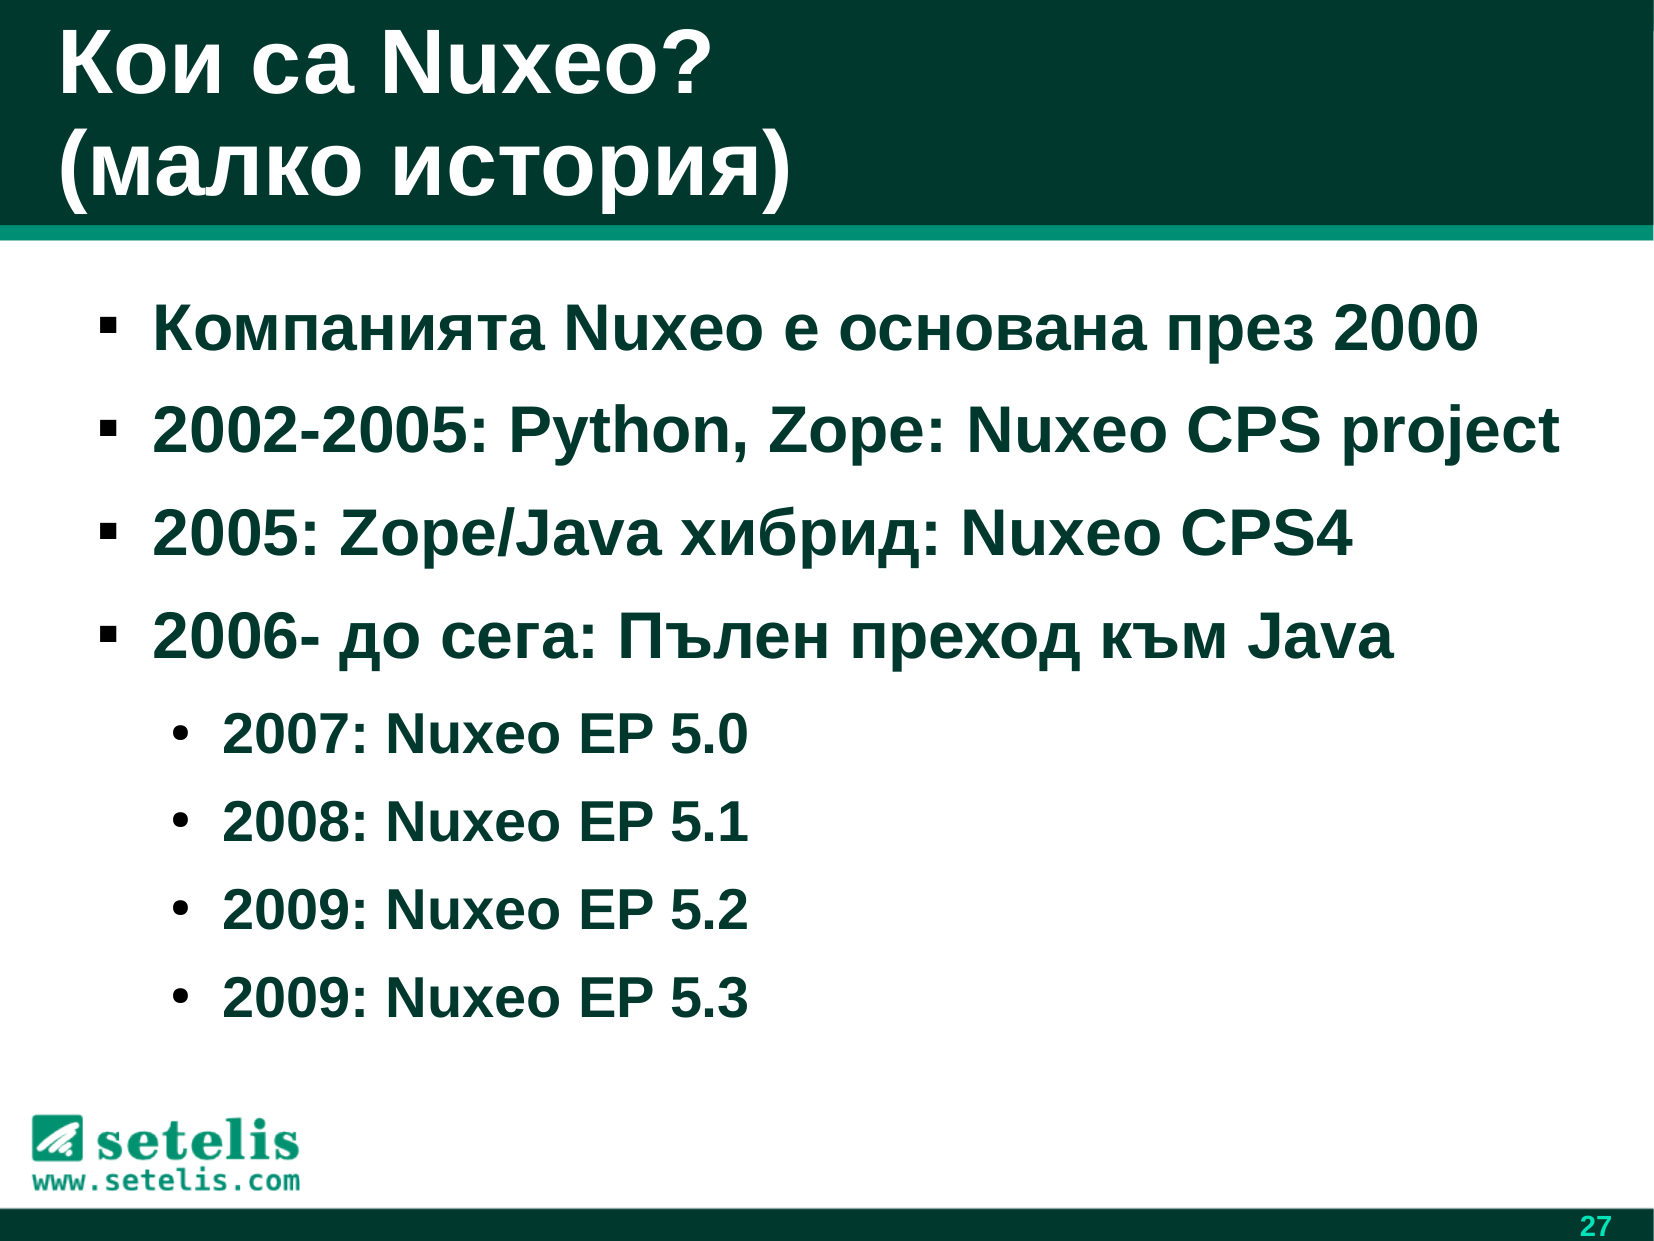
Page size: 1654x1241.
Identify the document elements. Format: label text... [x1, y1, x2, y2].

title Кои са Nuxeo? (малко история) [0, 0, 1654, 226]
list Компанията Nuxeo е основана през 2000 2002-2005: Python, Zope: Nuxeo CPS project 2005: Zope/Java хибрид: Nuxeo CPS4 2006- до сега: Пълен преход към Java 2007: Nuxeo EP 5.0 2008: Nuxeo EP 5.1 2009: Nuxeo EP 5.2 2009: Nuxeo EP 5.3 [82, 290, 1571, 1109]
picture [0, 241, 1654, 1241]
